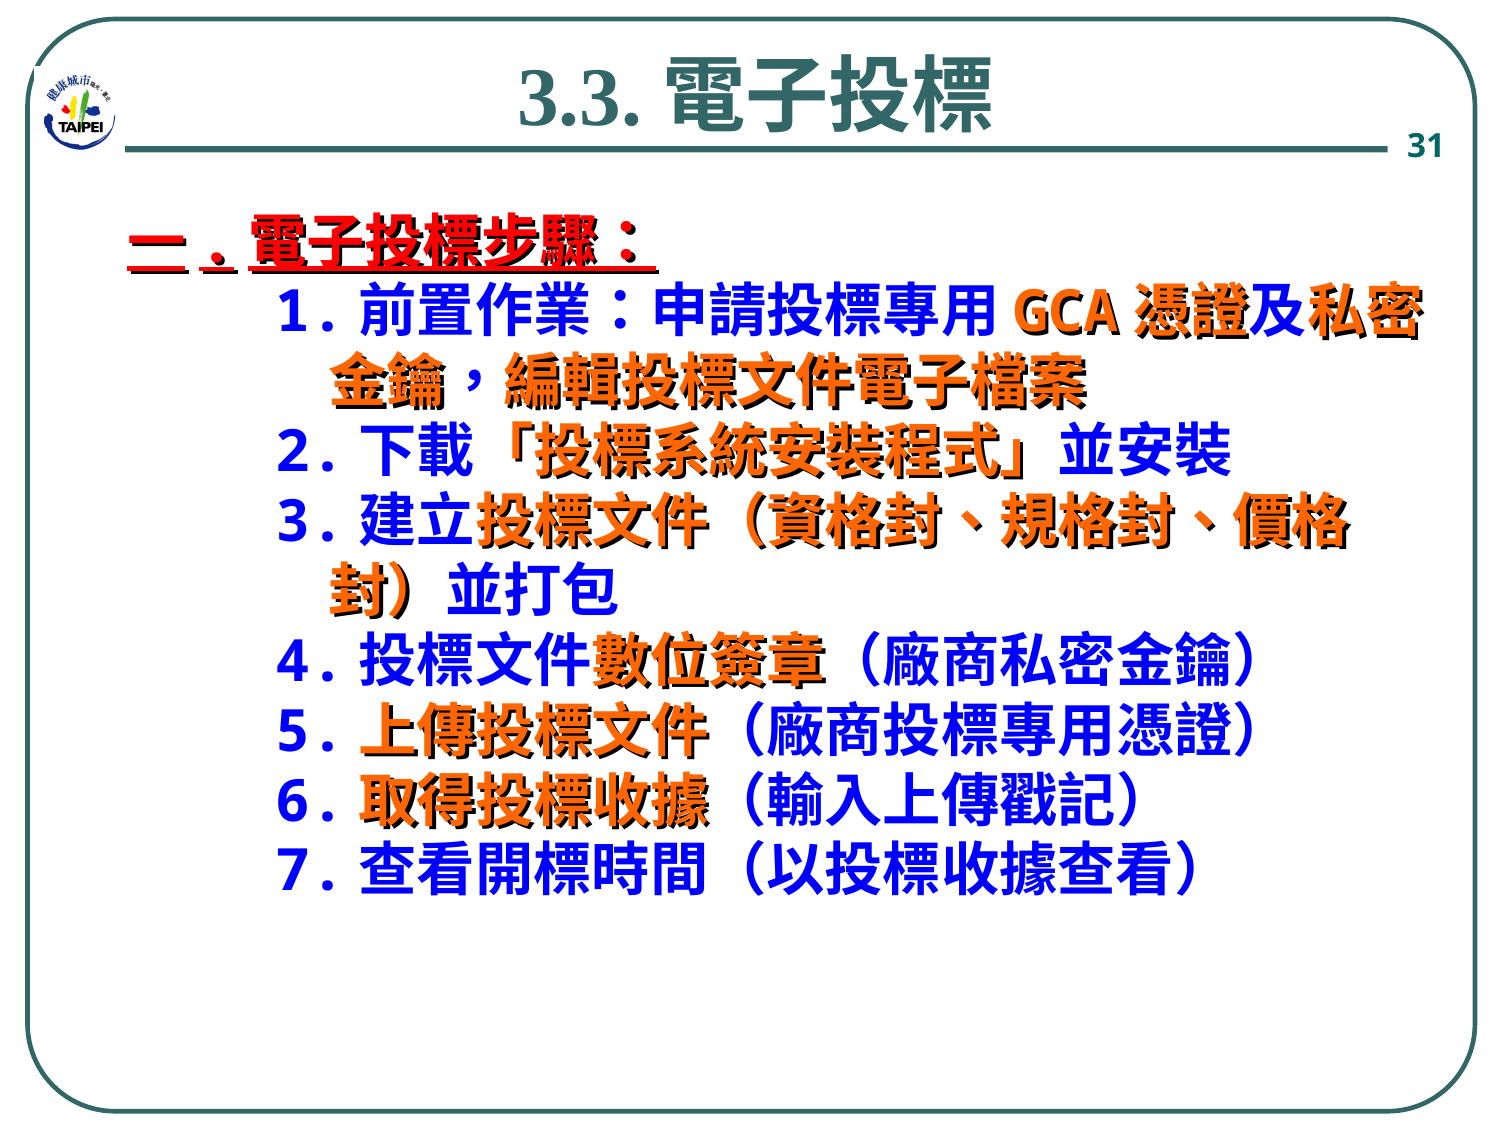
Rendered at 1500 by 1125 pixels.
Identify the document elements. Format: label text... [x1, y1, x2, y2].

title 3.3.電子投標 [125, 31, 1388, 150]
list 一.電子投標步驟： 1.前置作業：申請投標專用GCA憑證及私密金鑰，編輯投標文件電子檔案 2.下載「投標系統安裝程式」並安裝 3.建立投標文件（資格封、規格封、價格封）並打包 4.投標文件數位簽章（廠商私密金鑰） 5.上傳投標文件（廠商投標專用憑證） 6.取得投標收據（輸入上傳戳記） 7.查看開標時間（以投標收據查看） [55, 196, 1447, 1034]
